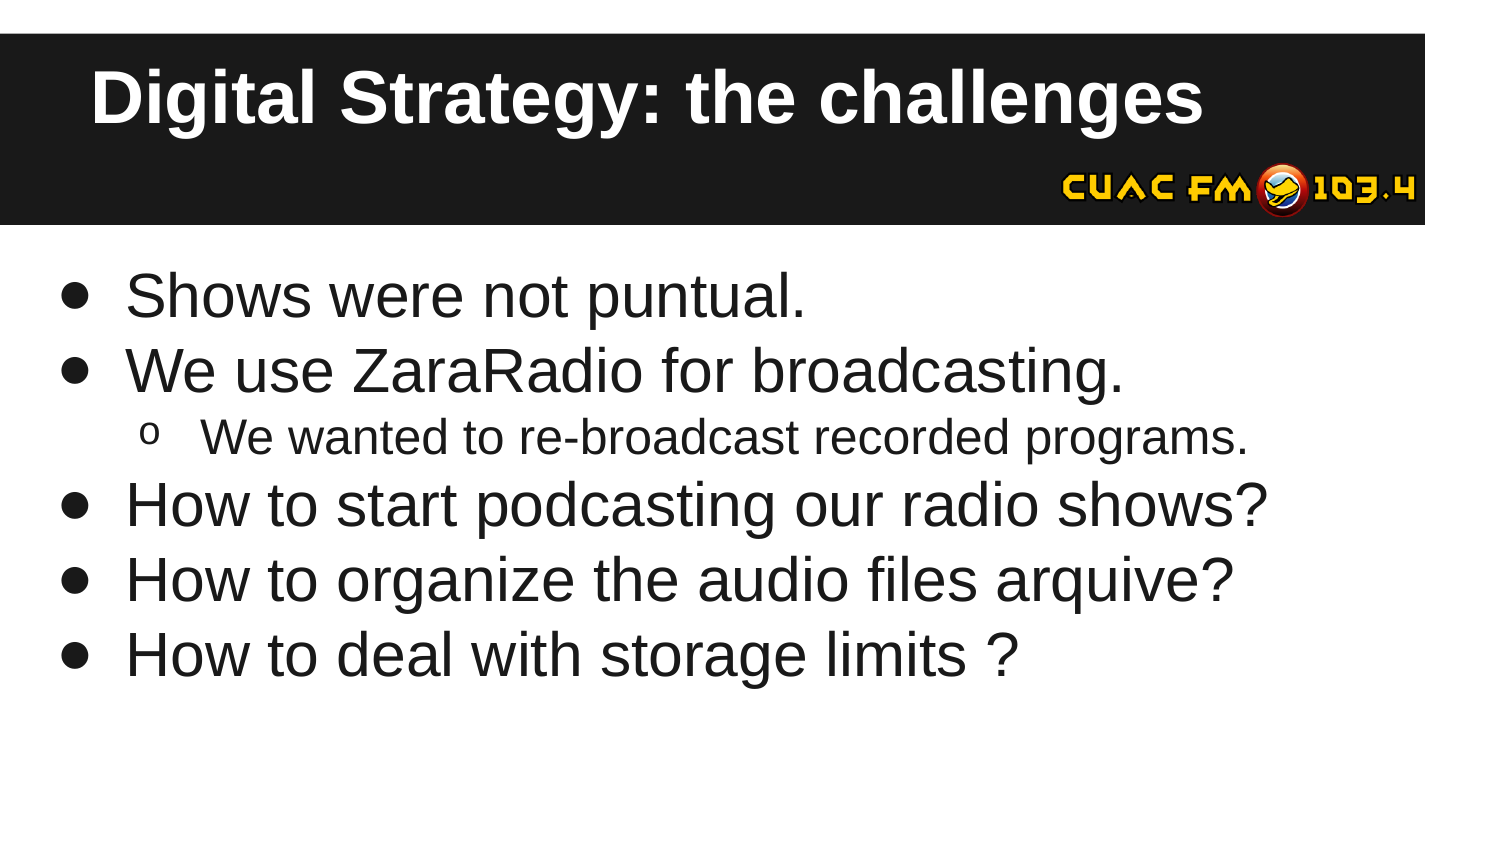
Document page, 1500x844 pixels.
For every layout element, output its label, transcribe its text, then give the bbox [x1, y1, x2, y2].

picture [1054, 158, 1425, 221]
title Digital Strategy: the challenges [75, 33, 1425, 221]
list Shows were not puntual. We use ZaraRadio for broadcasting. We wanted to re-broadcast recorded programs. How to start podcasting our radio shows? How to organize the audio files arquive? How to deal with storage limits ? [35, 239, 1425, 808]
